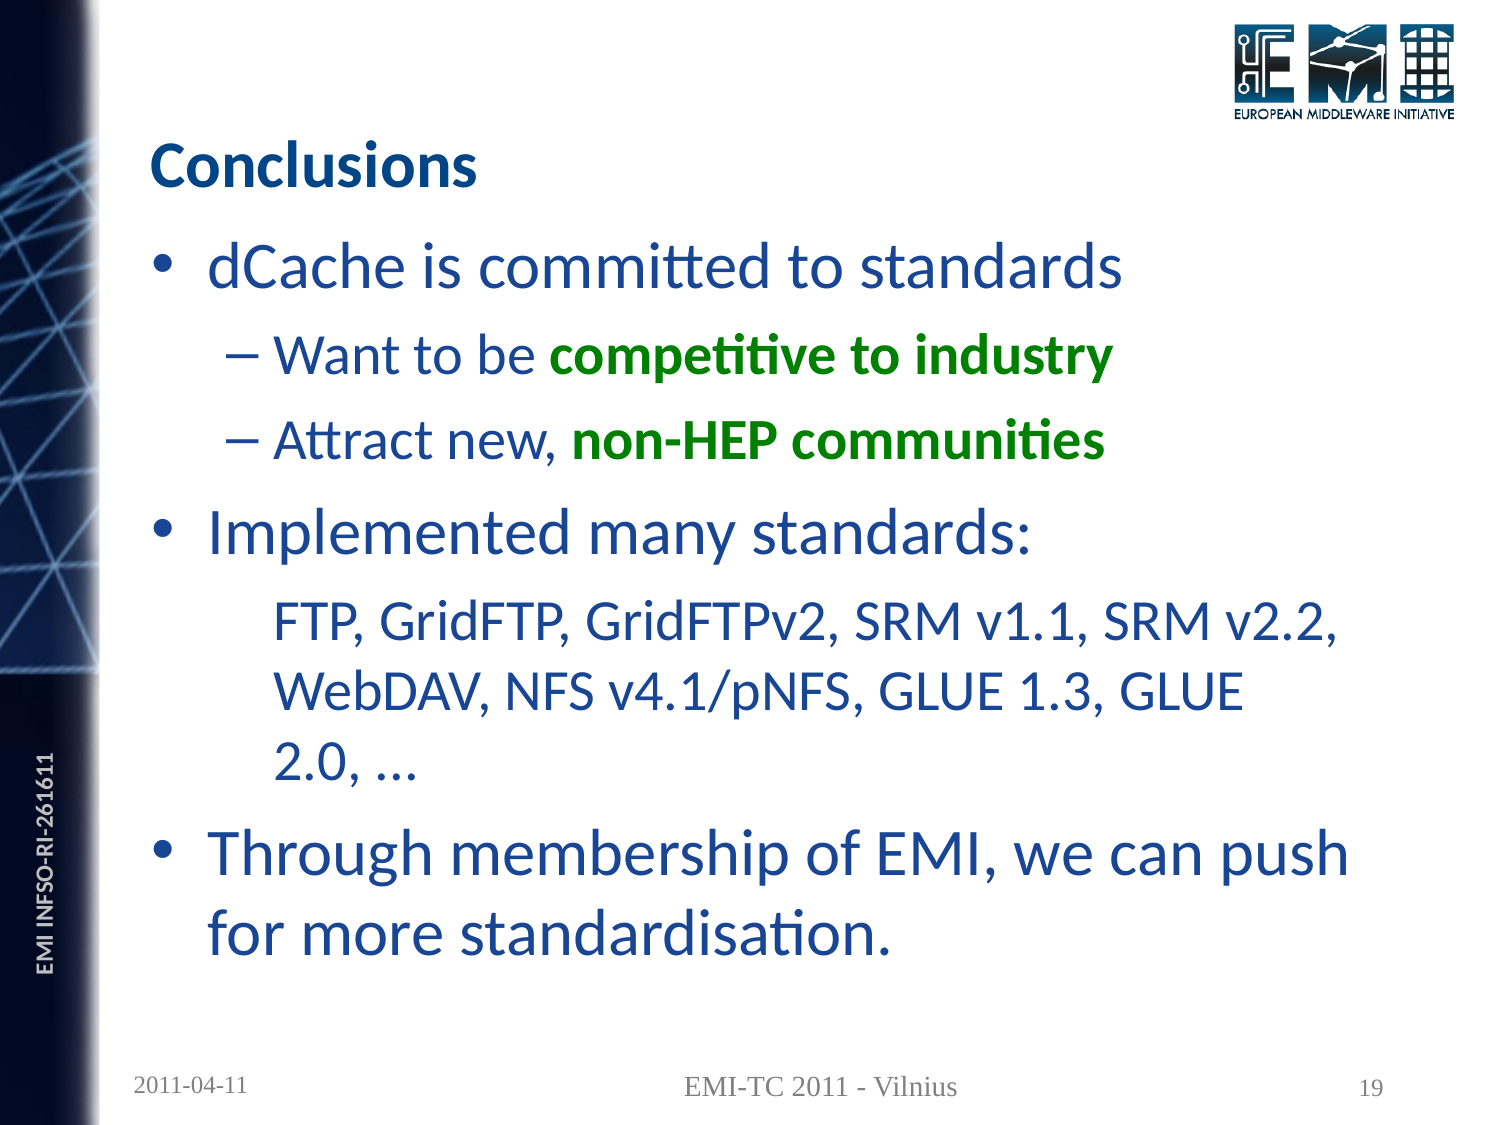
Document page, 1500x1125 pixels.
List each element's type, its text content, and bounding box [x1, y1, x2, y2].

list dCache is committed to standards Want to be competitive to industry Attract new, non-HEP communities Implemented many standards: FTP, GridFTP, GridFTPv2, SRM v1.1, SRM v2.2, WebDAV, NFS v4.1/pNFS, GLUE 1.3, GLUE 2.0, ... Through membership of EMI, we can push for more standardisation. [151, 221, 1388, 969]
title Conclusions [150, 115, 1500, 207]
picture [0, 0, 111, 1125]
picture [1185, 8, 1500, 115]
